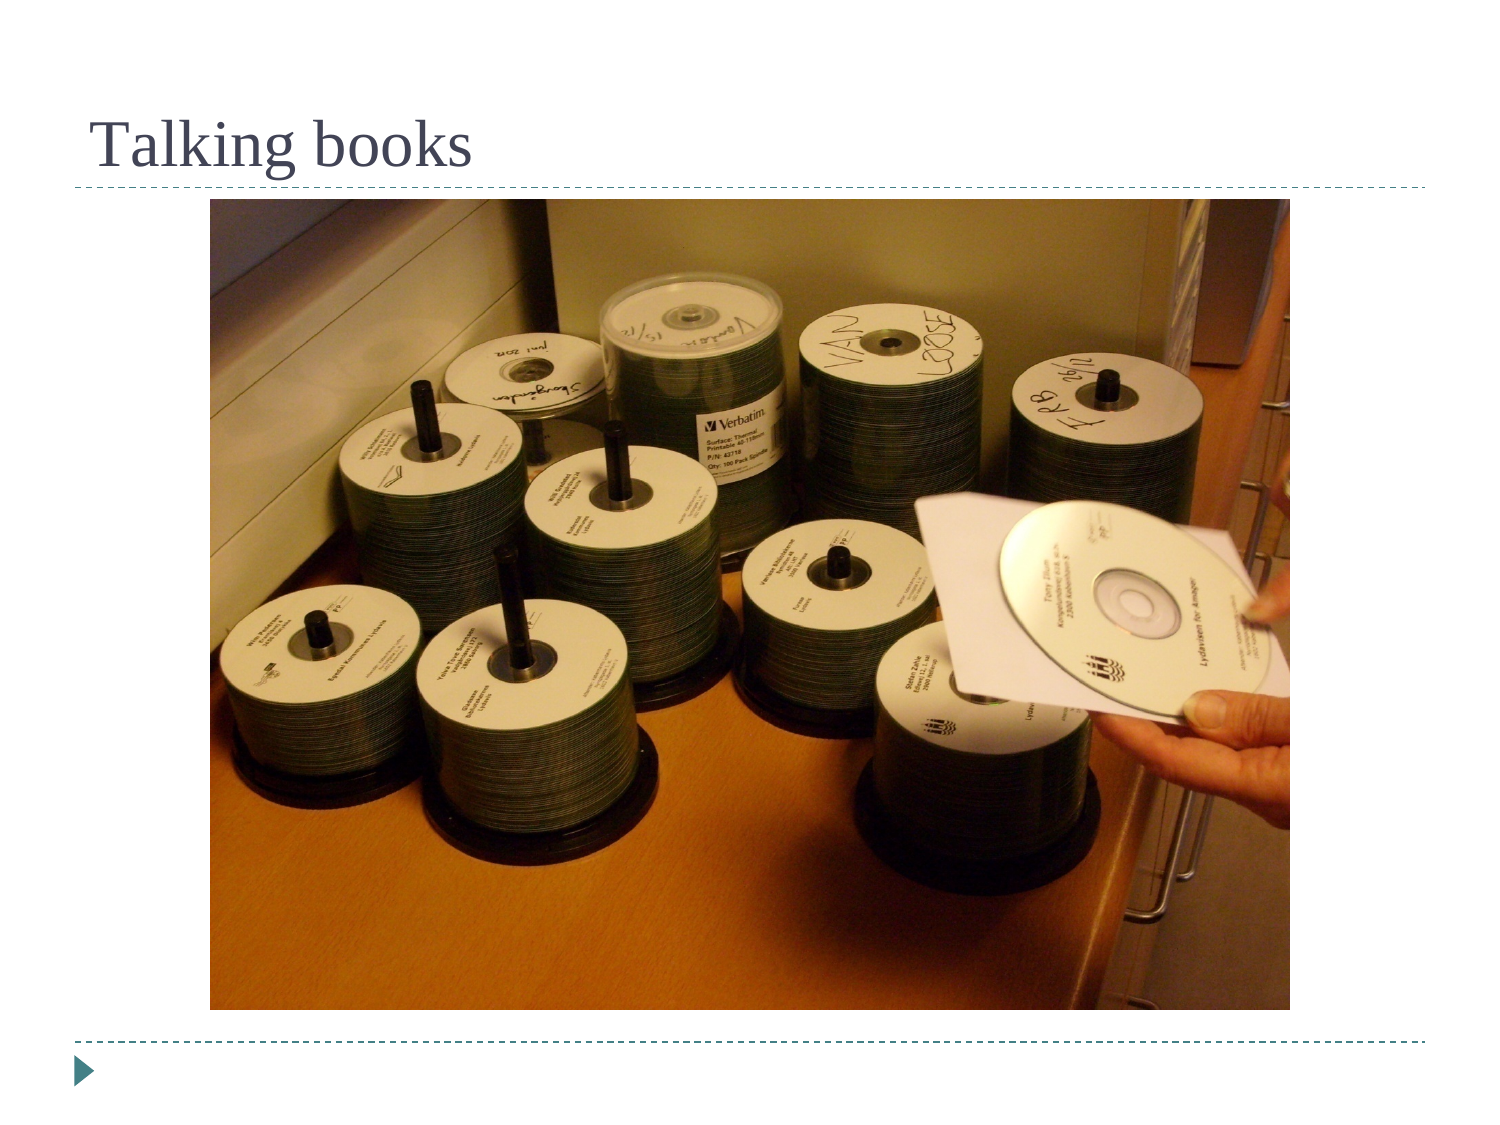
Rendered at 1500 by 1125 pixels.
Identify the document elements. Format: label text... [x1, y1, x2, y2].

title Talking books [75, 24, 1426, 188]
text_box [210, 200, 1290, 1010]
